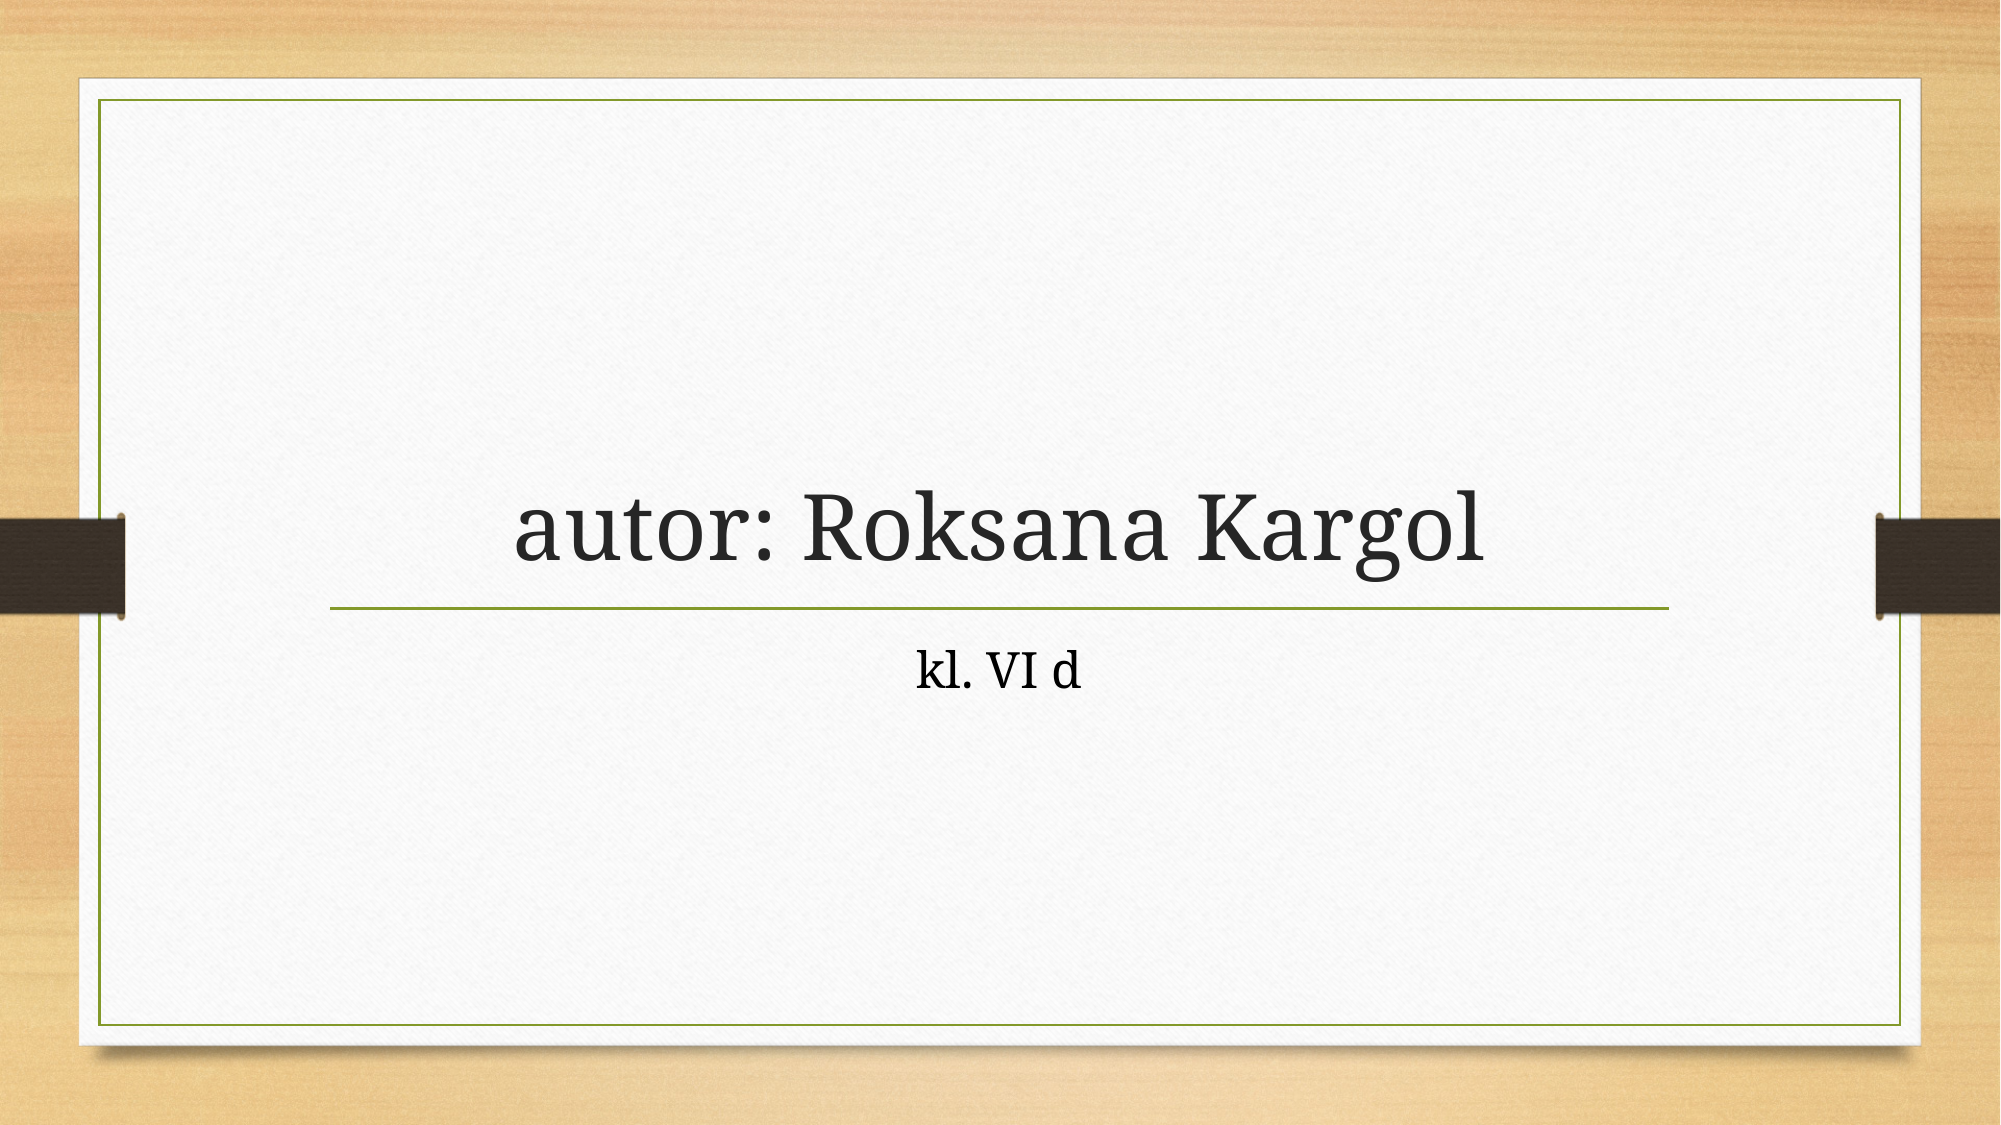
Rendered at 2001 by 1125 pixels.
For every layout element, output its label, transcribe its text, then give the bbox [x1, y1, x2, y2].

title autor: Roksana Kargol [330, 287, 1669, 587]
list kl. VI d [330, 630, 1669, 788]
